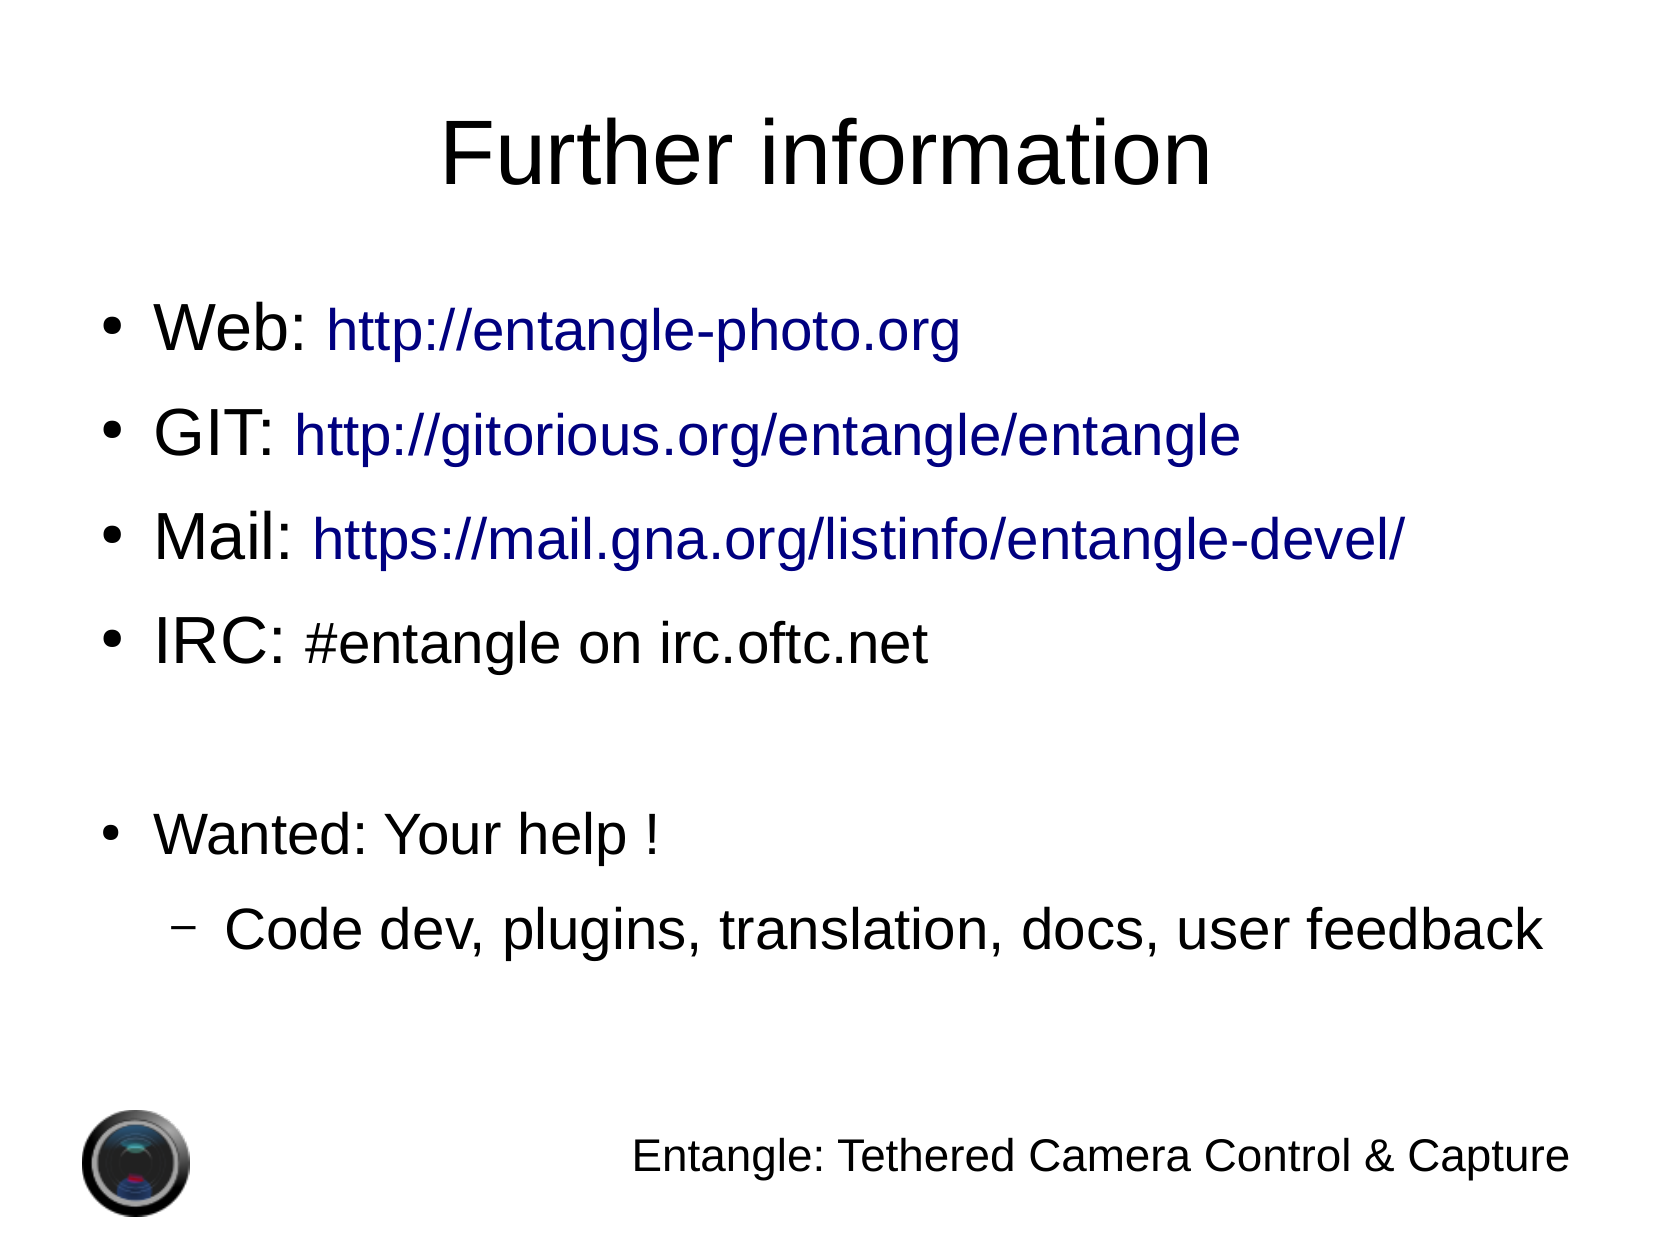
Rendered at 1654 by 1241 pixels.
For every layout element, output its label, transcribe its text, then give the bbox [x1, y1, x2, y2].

title Further information [82, 49, 1571, 257]
picture [82, 1110, 190, 1217]
list Web: http://entangle-photo.org GIT: http://gitorious.org/entangle/entangle Mail: https://mail.gna.org/listinfo/entangle-devel/ IRC: #entangle on irc.oftc.net Wanted: Your help ! Code dev, plugins, translation, docs, user feedback [82, 290, 1571, 1010]
